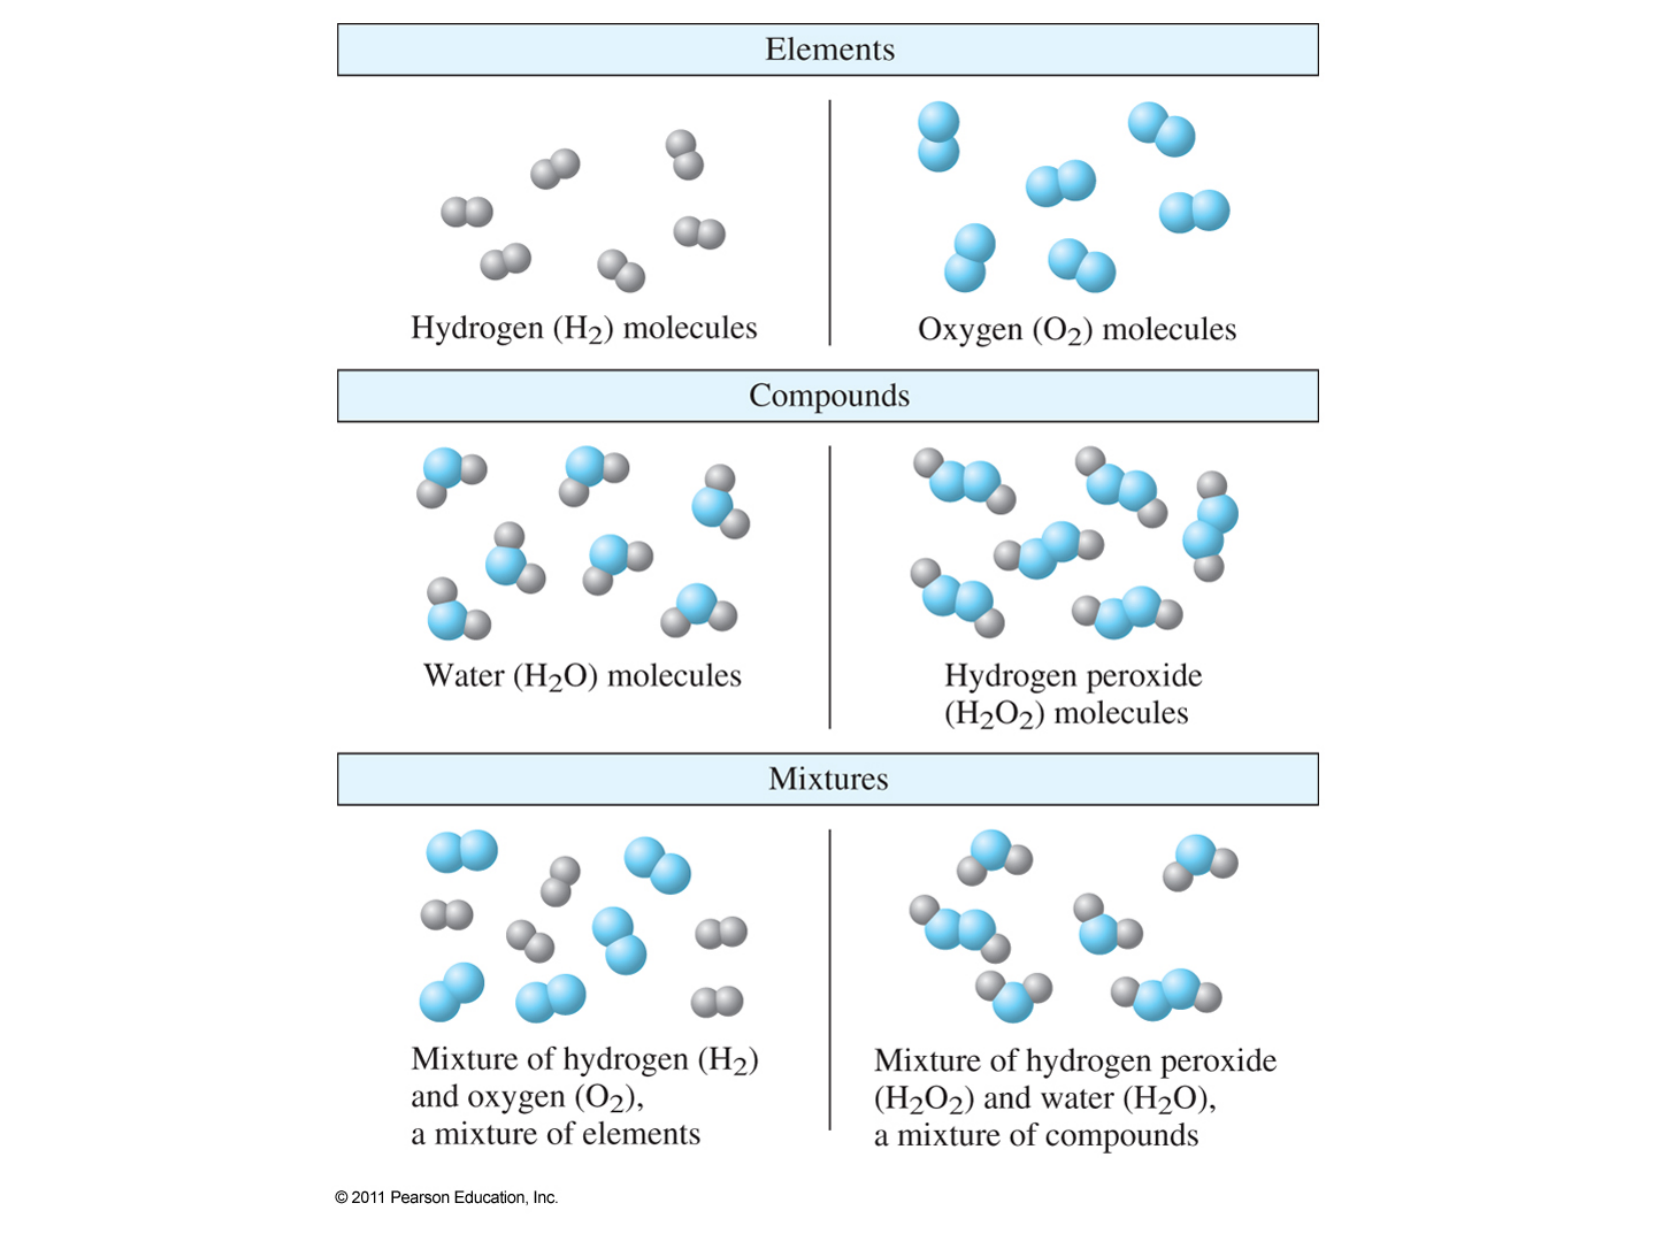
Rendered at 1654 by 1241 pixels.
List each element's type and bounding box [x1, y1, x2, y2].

picture [313, 0, 1341, 1241]
